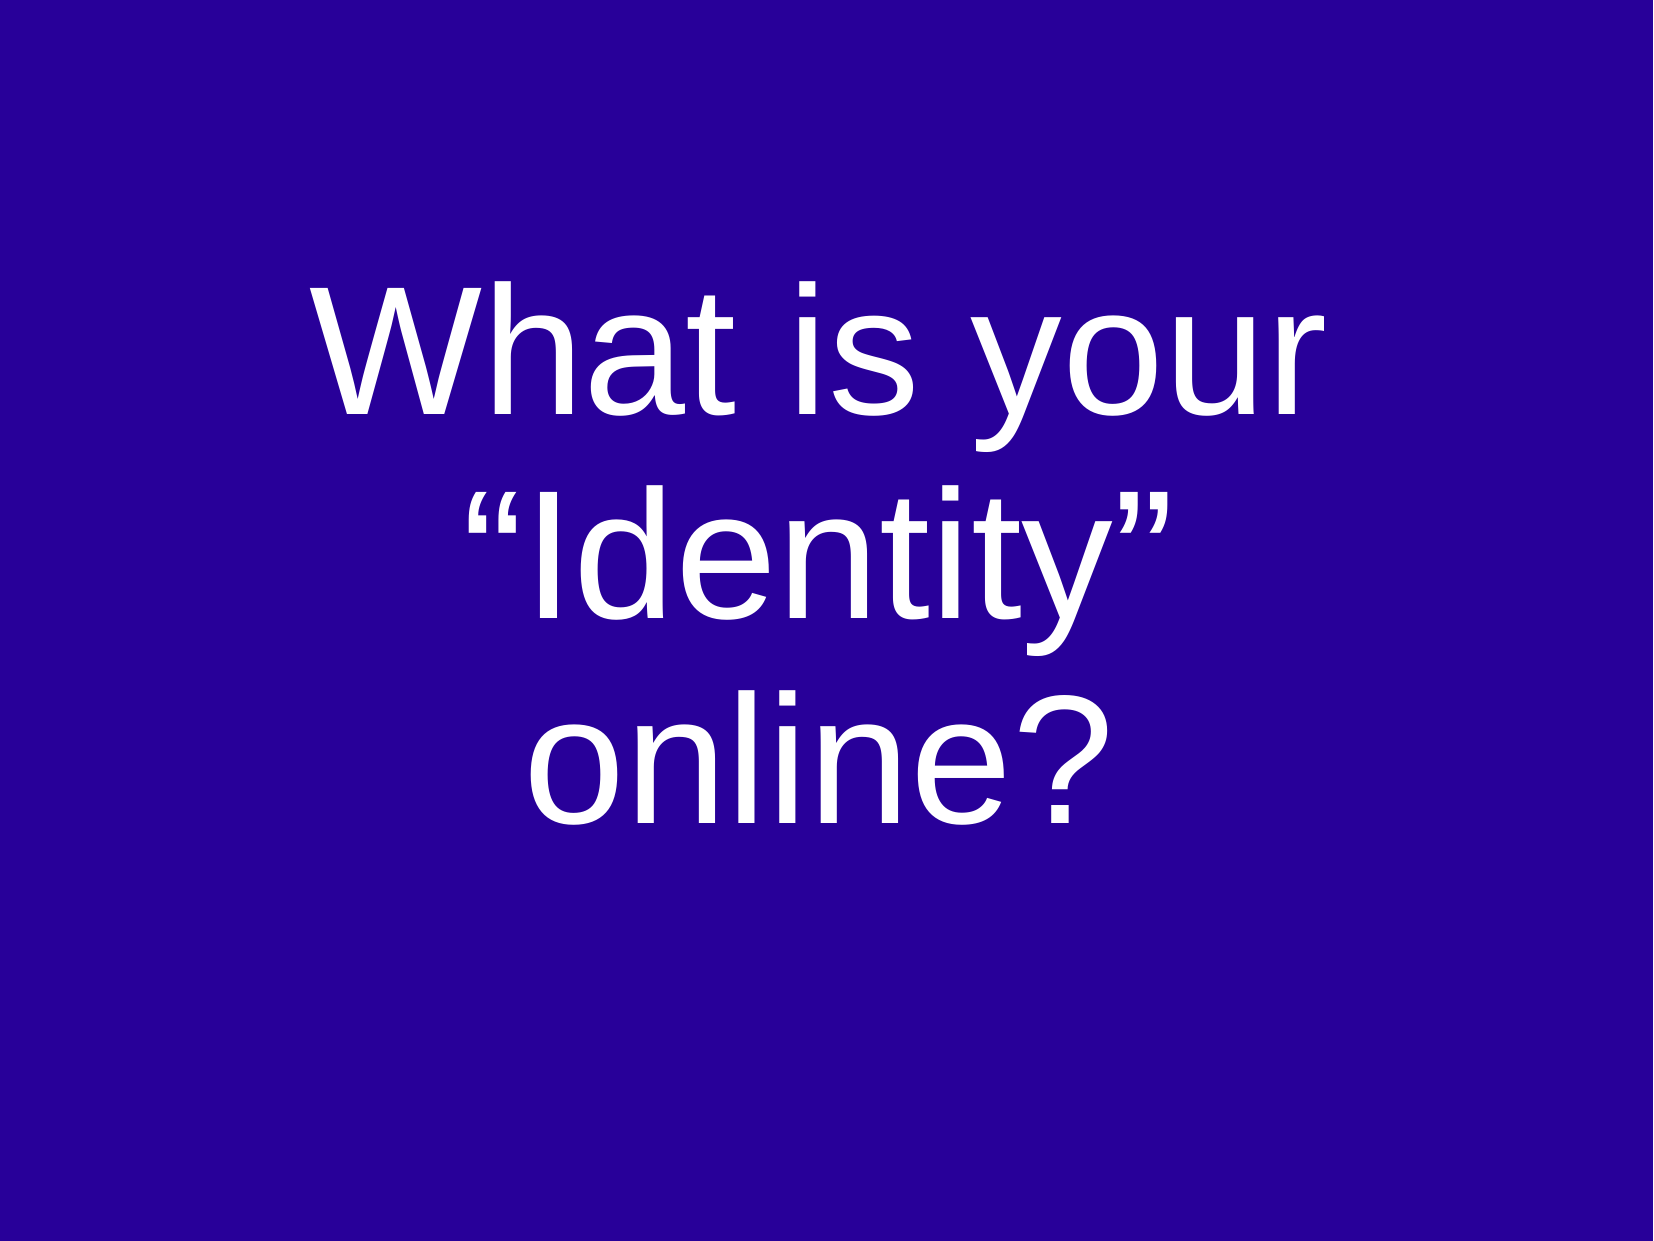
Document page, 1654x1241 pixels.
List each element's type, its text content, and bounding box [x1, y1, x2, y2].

title What is your “Identity” online? [75, 248, 1563, 863]
